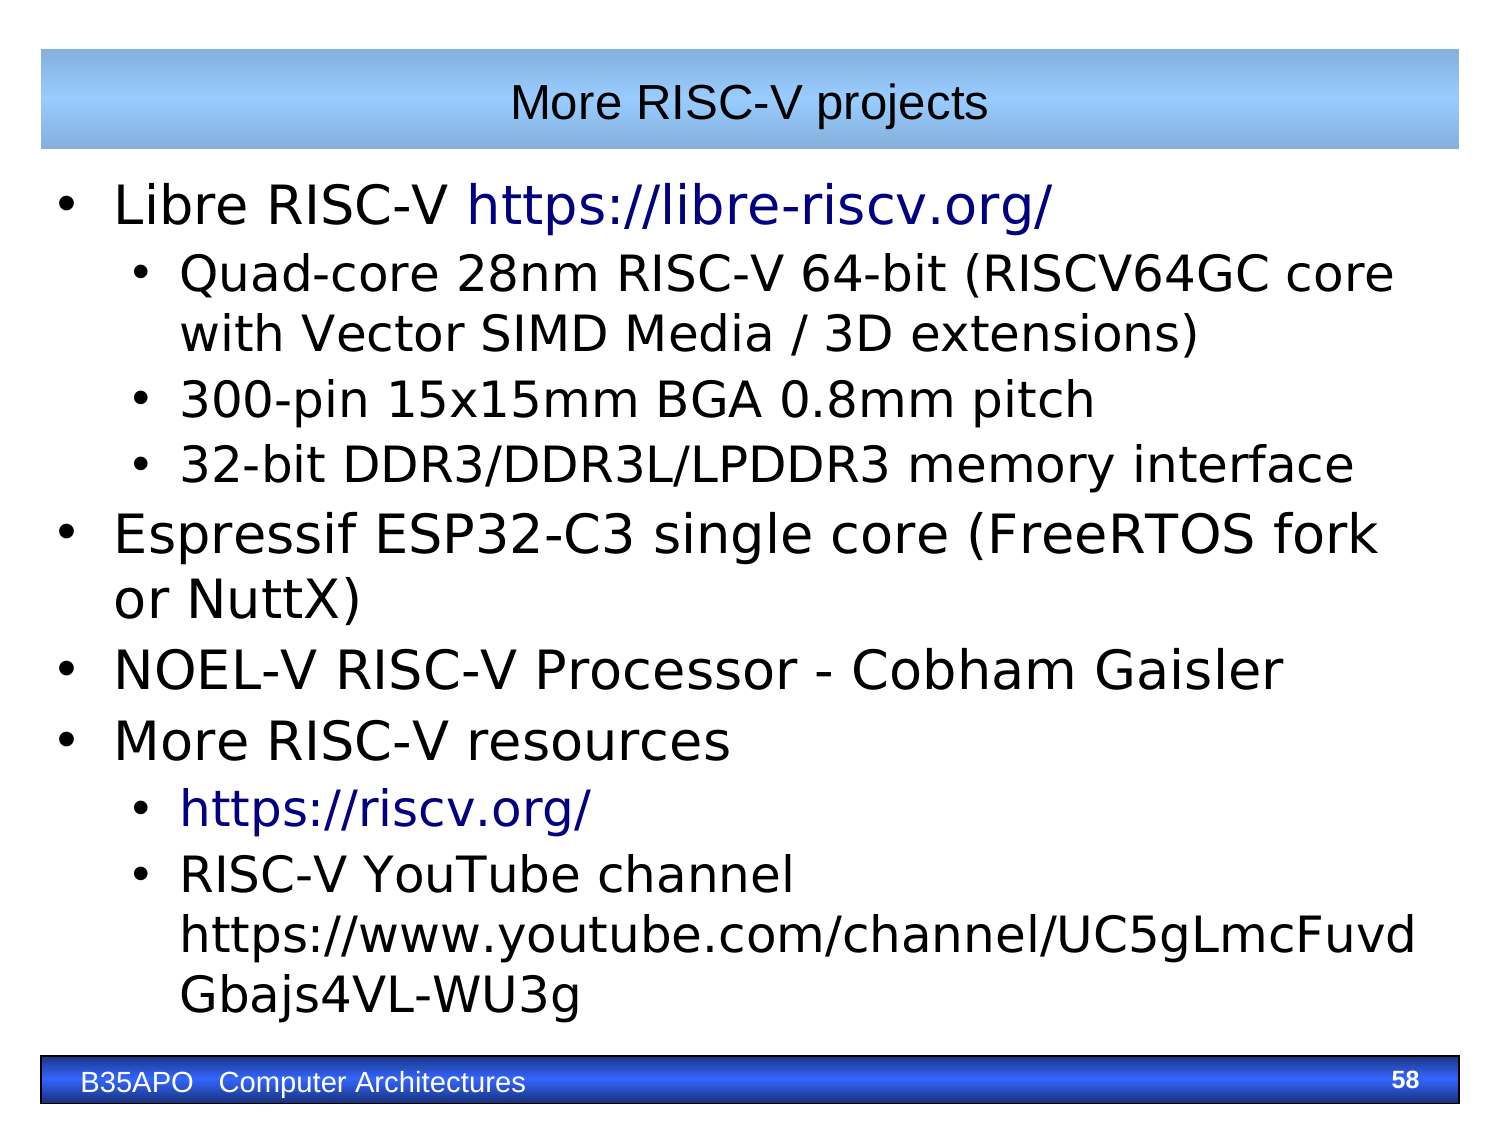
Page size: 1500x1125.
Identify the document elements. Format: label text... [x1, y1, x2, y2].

list Libre RISC-V https://libre-riscv.org/ Quad-core 28nm RISC-V 64-bit (RISCV64GC core with Vector SIMD Media / 3D extensions) 300-pin 15x15mm BGA 0.8mm pitch 32-bit DDR3/DDR3L/LPDDR3 memory interface Espressif ESP32-C3 single core (FreeRTOS fork or NuttX) NOEL-V RISC-V Processor - Cobham Gaisler More RISC-V resources https://riscv.org/ RISC-V YouTube channel https://www.youtube.com/channel/UC5gLmcFuvdGbajs4VL-WU3g [43, 162, 1450, 1051]
title More RISC-V projects [41, 49, 1459, 149]
